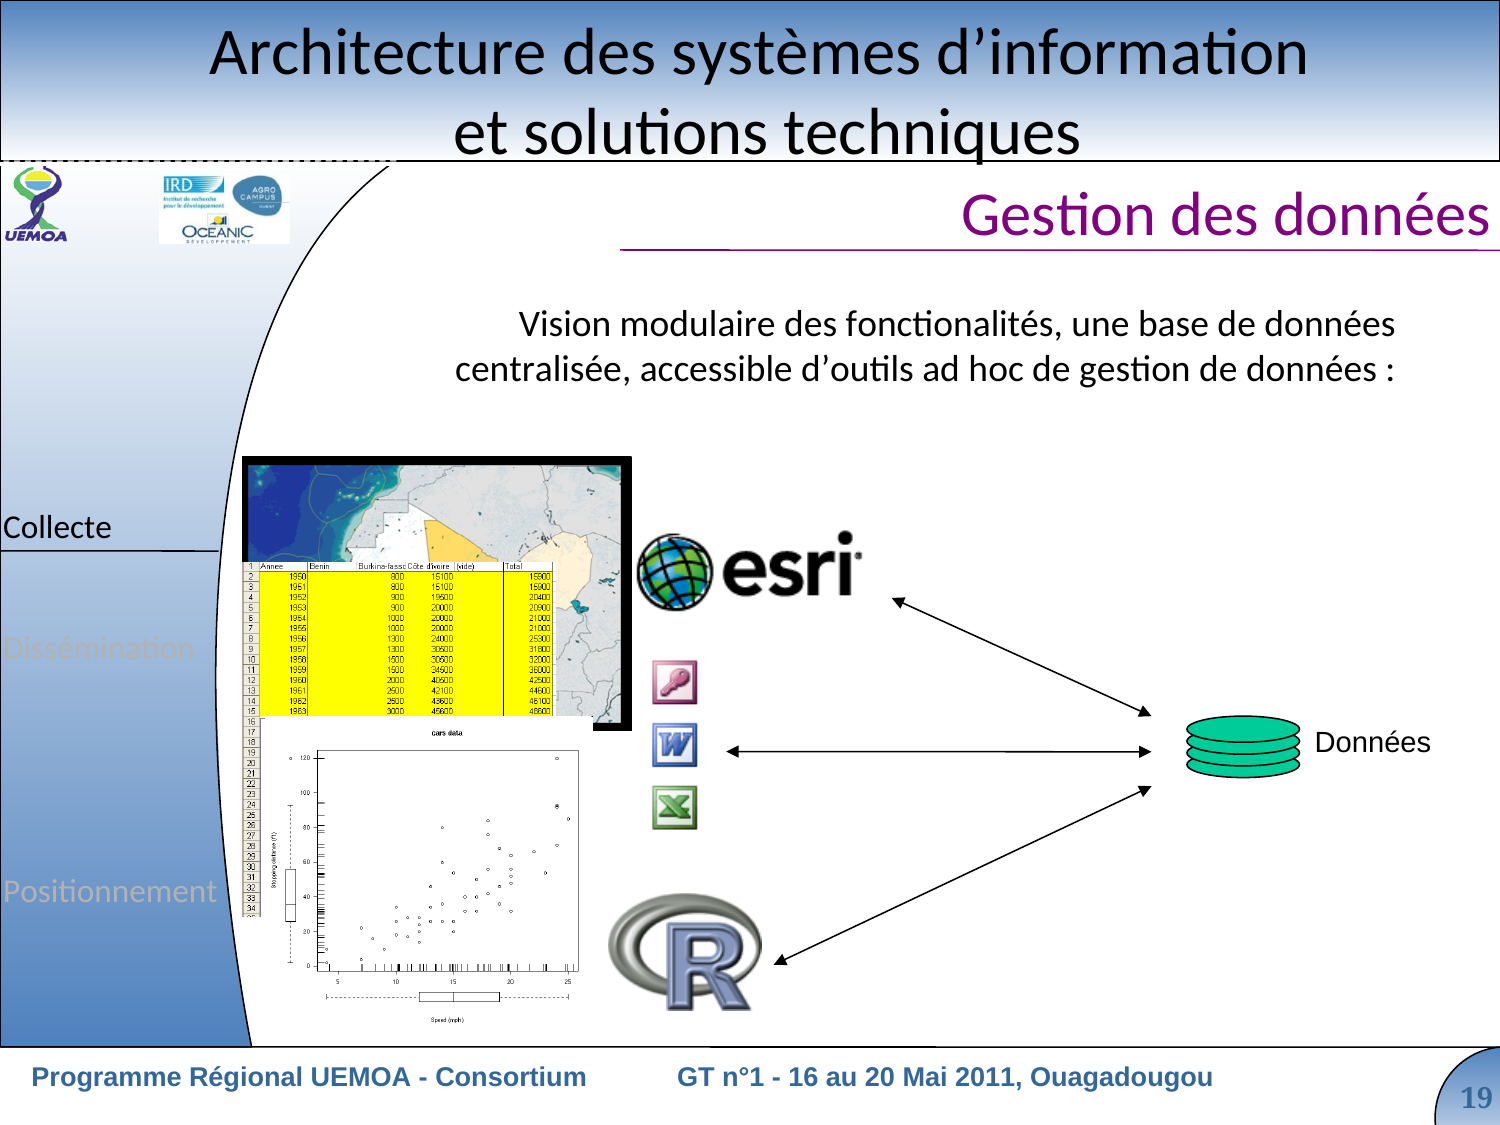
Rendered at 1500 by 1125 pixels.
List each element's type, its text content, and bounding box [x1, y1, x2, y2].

picture [643, 645, 707, 833]
text_box Architecture des systèmes d’information et solutions techniques [53, 0, 1483, 161]
text_box Vision modulaire des fonctionalités, une base de données centralisée, accessible d’outils ad hoc de gestion de données : [407, 290, 1412, 442]
picture [242, 456, 881, 1043]
text_box Gestion des données [265, 165, 1500, 256]
picture [608, 893, 762, 1011]
picture [0, 166, 73, 244]
text_box Collecte Dissémination Positionnement [0, 497, 314, 1039]
picture [159, 173, 265, 244]
text_box Données [1299, 716, 1447, 767]
